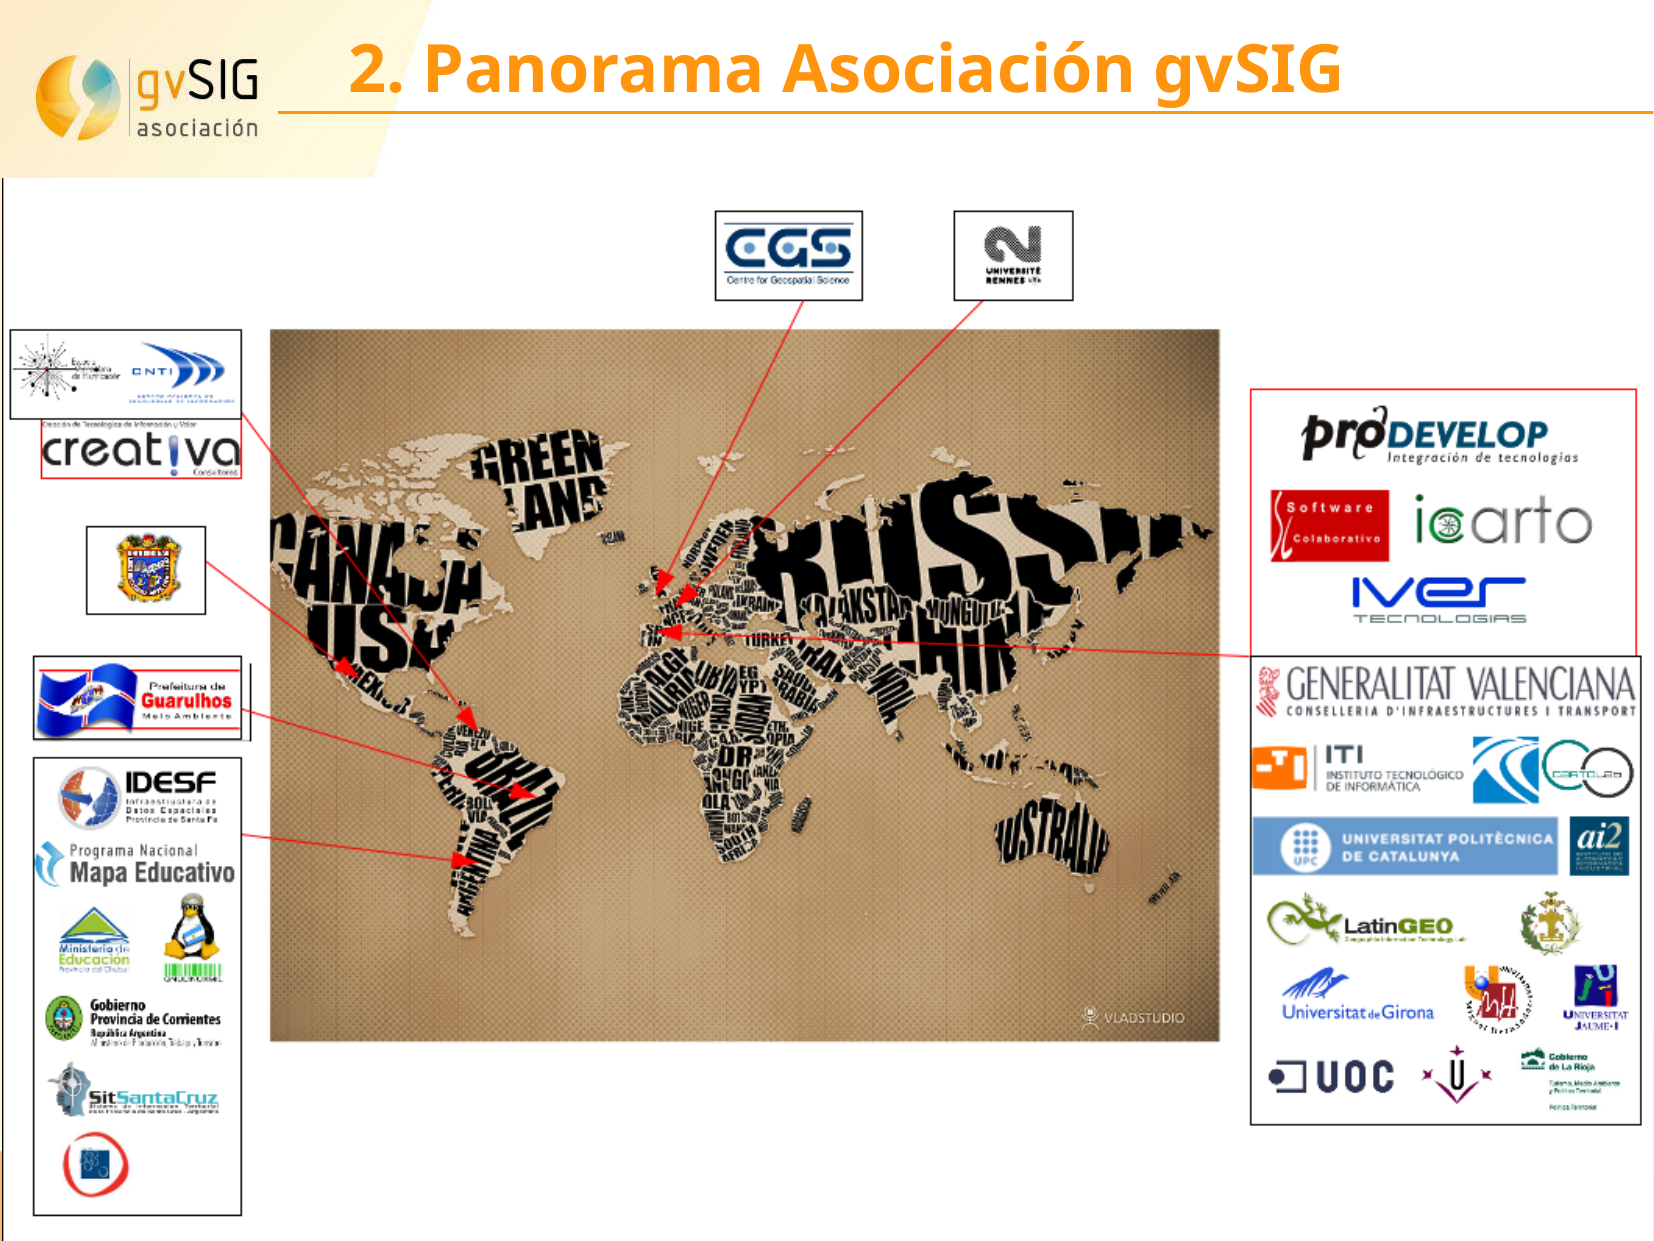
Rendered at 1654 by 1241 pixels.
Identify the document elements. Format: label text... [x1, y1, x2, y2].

title 2. Panorama Asociación gvSIG [348, 17, 1512, 116]
picture [0, 0, 1654, 1241]
